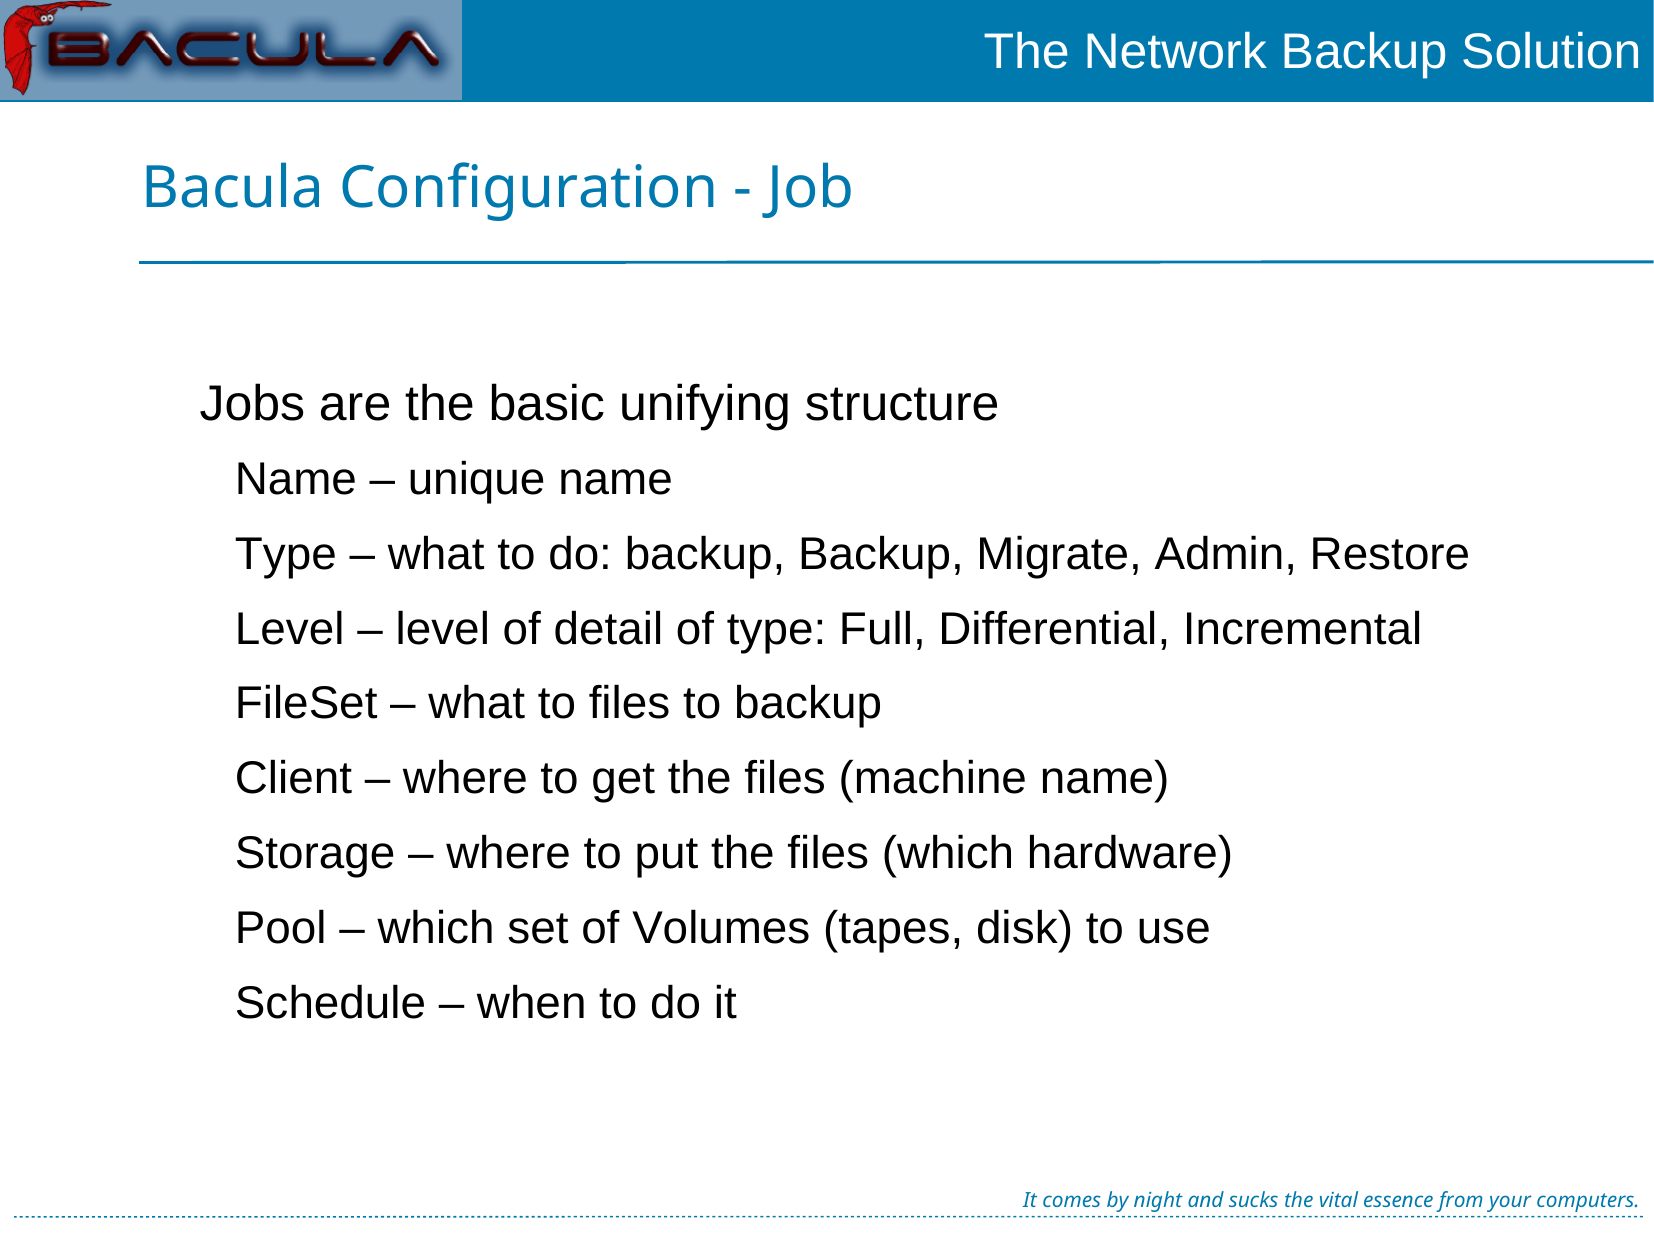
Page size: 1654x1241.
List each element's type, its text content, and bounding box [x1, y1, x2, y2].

list Jobs are the basic unifying structure Name – unique name Type – what to do: backup, Backup, Migrate, Admin, Restore Level – level of detail of type: Full, Differential, Incremental FileSet – what to files to backup Client – where to get the files (machine name) Storage – where to put the files (which hardware) Pool – which set of Volumes (tapes, disk) to use Schedule – when to do it [140, 375, 1534, 1127]
picture [0, 0, 461, 99]
title Bacula Configuration - Job [141, 112, 1501, 226]
